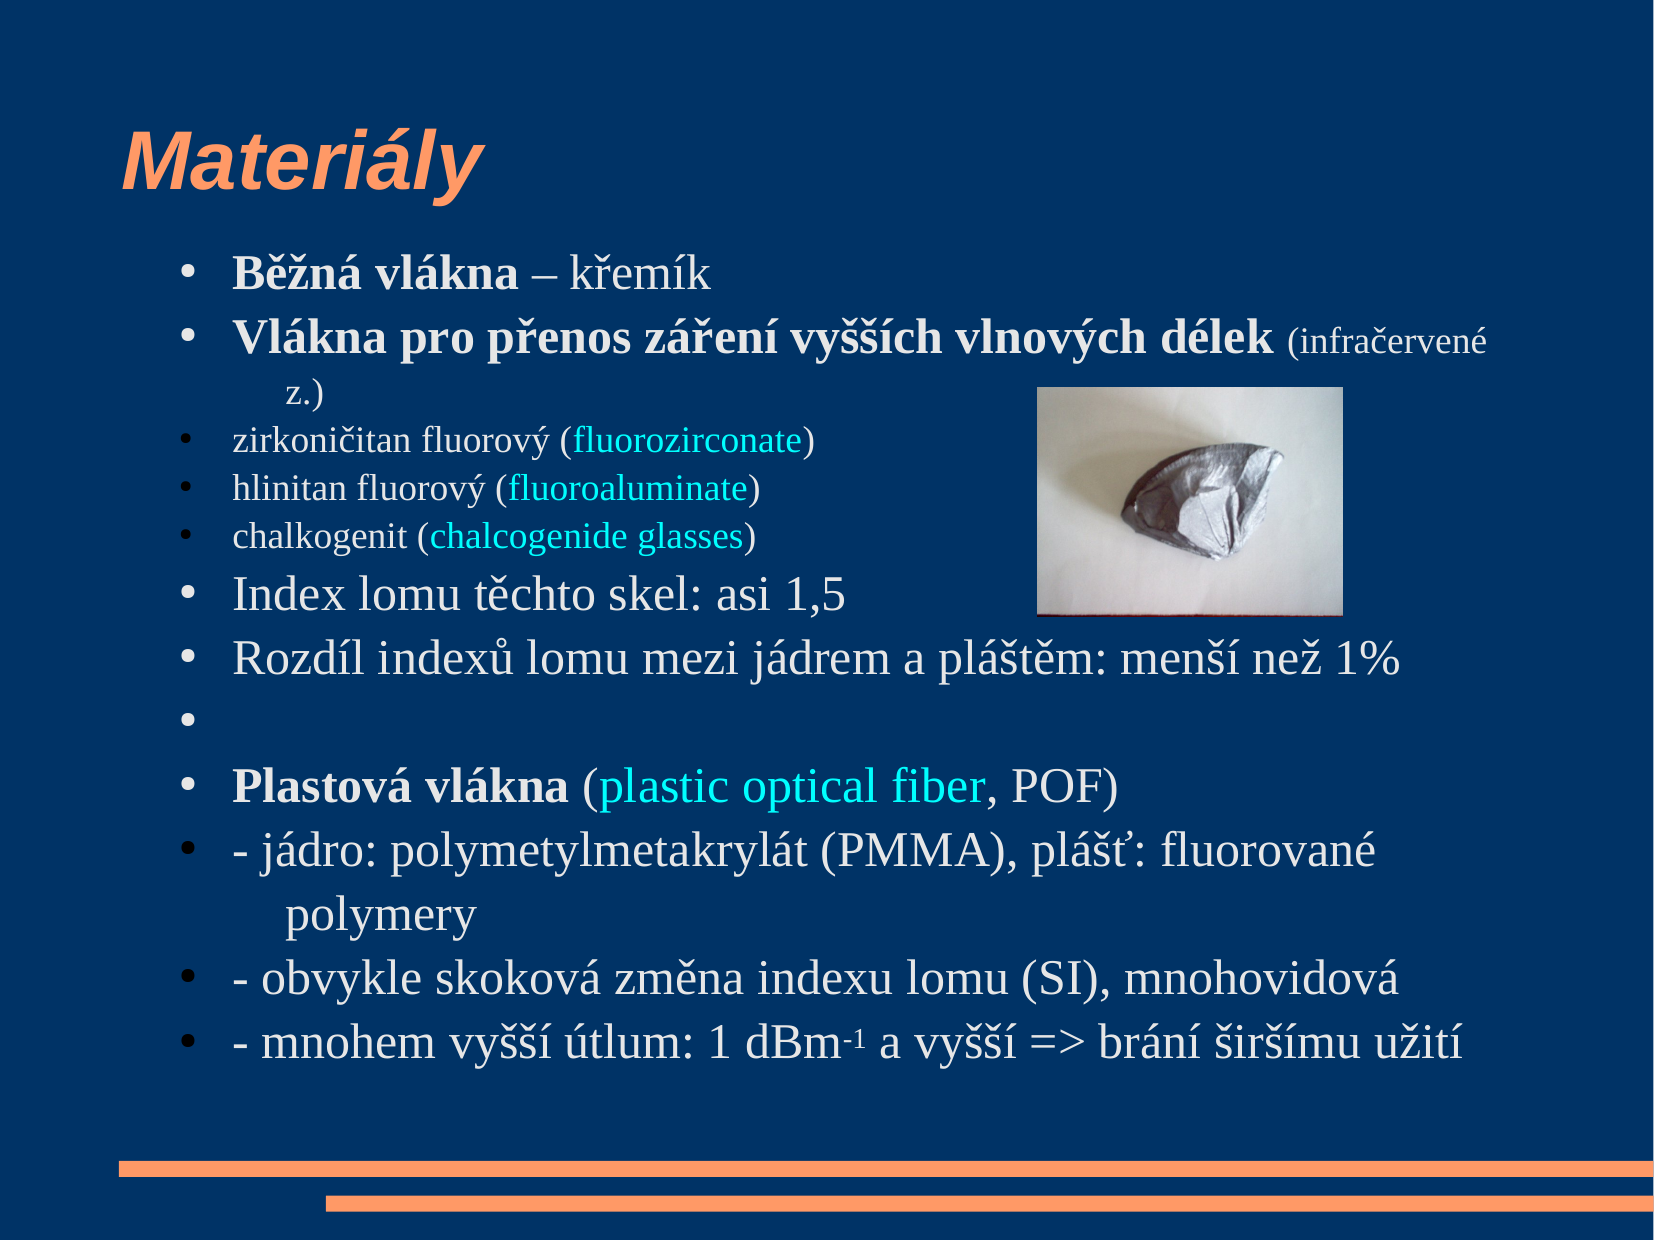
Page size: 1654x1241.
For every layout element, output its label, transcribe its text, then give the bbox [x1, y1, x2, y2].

list Běžná vlákna – křemík Vlákna pro přenos záření vyšších vlnových délek (infračervené z.) zirkoničitan fluorový (fluorozirconate) hlinitan fluorový (fluoroaluminate) chalkogenit (chalcogenide glasses) Index lomu těchto skel: asi 1,5 Rozdíl indexů lomu mezi jádrem a pláštěm: menší než 1% Plastová vlákna (plastic optical fiber, POF) - jádro: polymetylmetakrylát (PMMA), plášť: fluorované polymery - obvykle skoková změna indexu lomu (SI), mnohovidová - mnohem vyšší útlum: 1 dBm-1 a vyšší => brání širšímu užití [144, 236, 1536, 1019]
picture [1037, 387, 1343, 617]
title Materiály [121, 87, 1534, 213]
